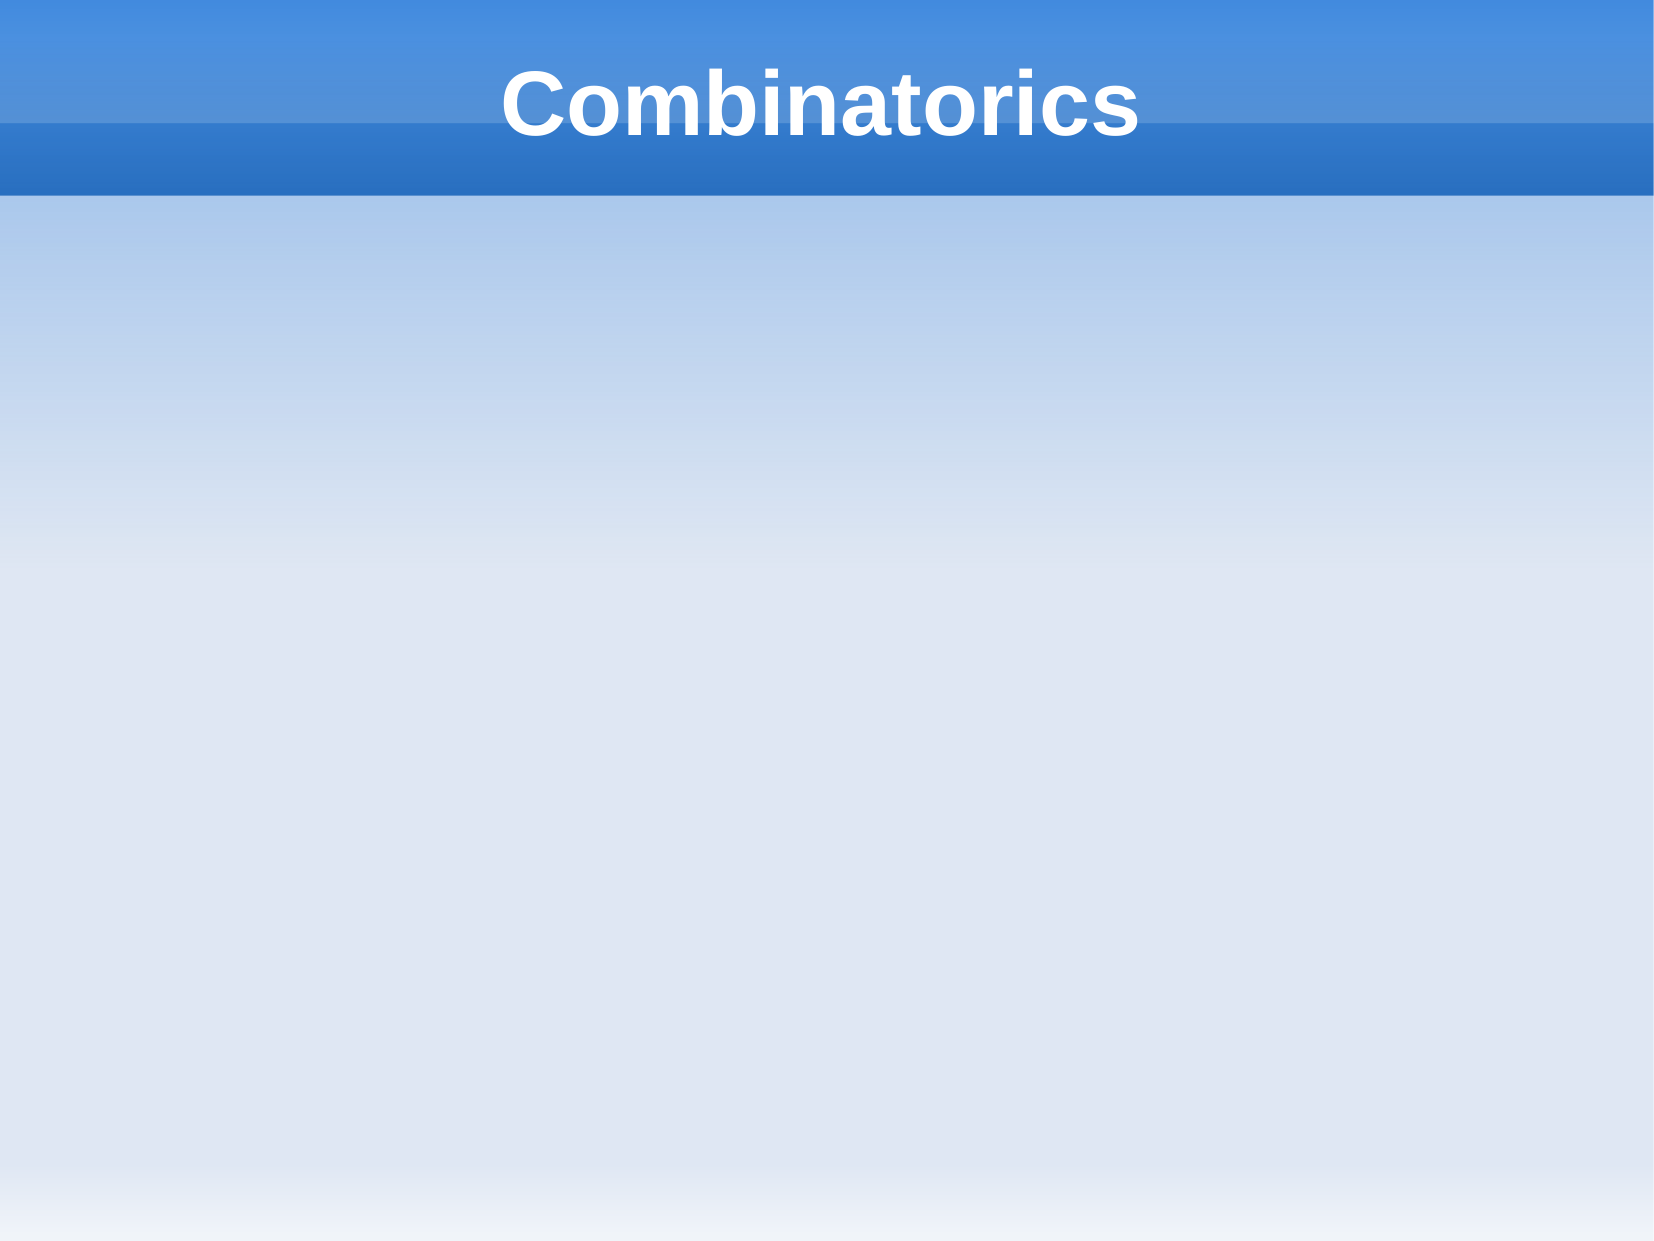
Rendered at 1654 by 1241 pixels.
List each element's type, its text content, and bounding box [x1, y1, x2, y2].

picture [0, 0, 1654, 1241]
title Combinatorics [76, 0, 1565, 208]
